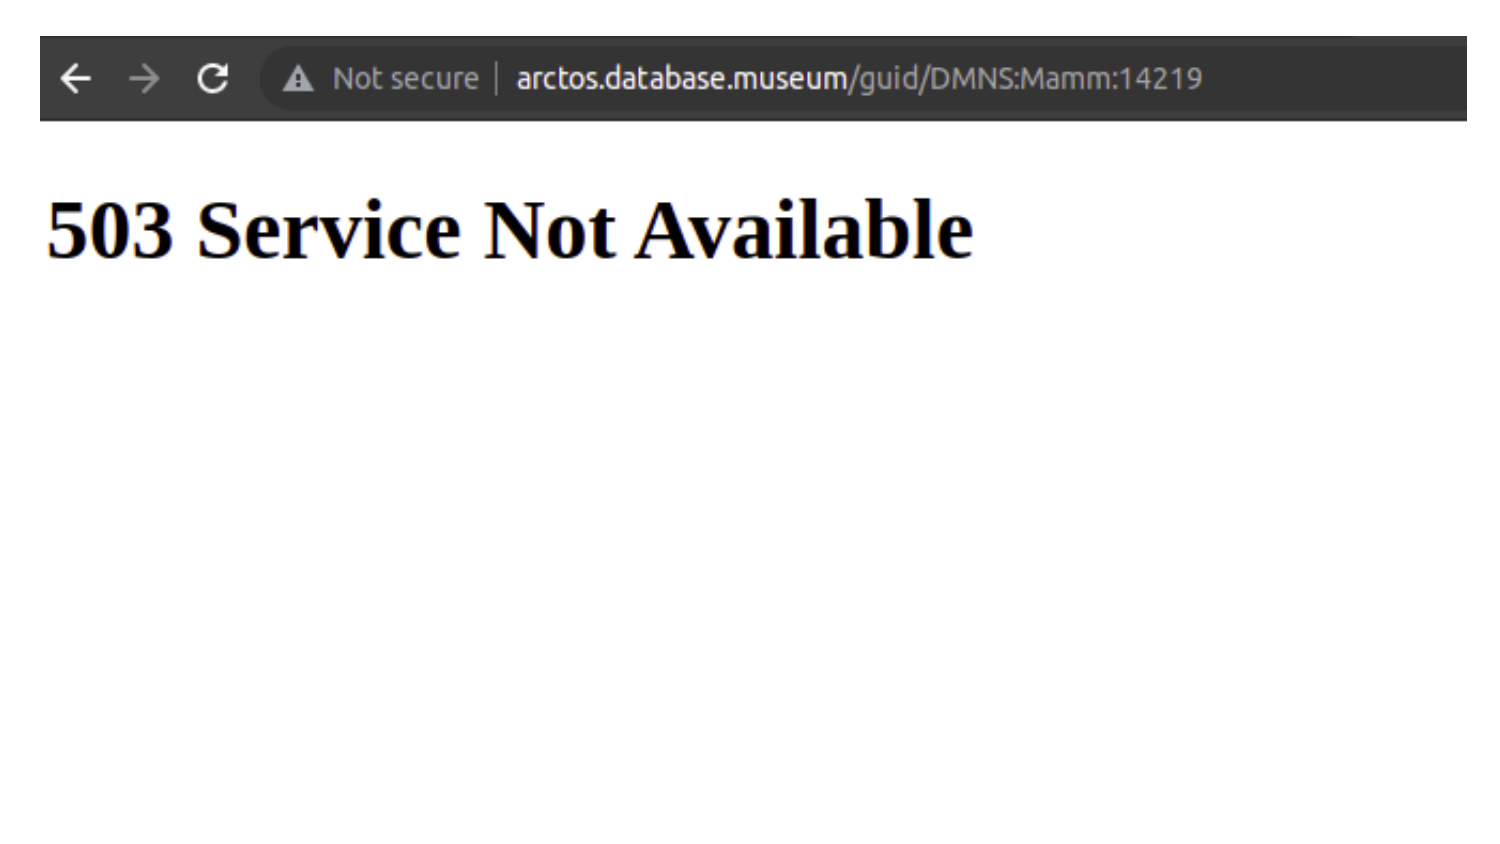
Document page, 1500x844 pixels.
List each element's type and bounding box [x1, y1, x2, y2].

picture [40, 36, 1467, 471]
